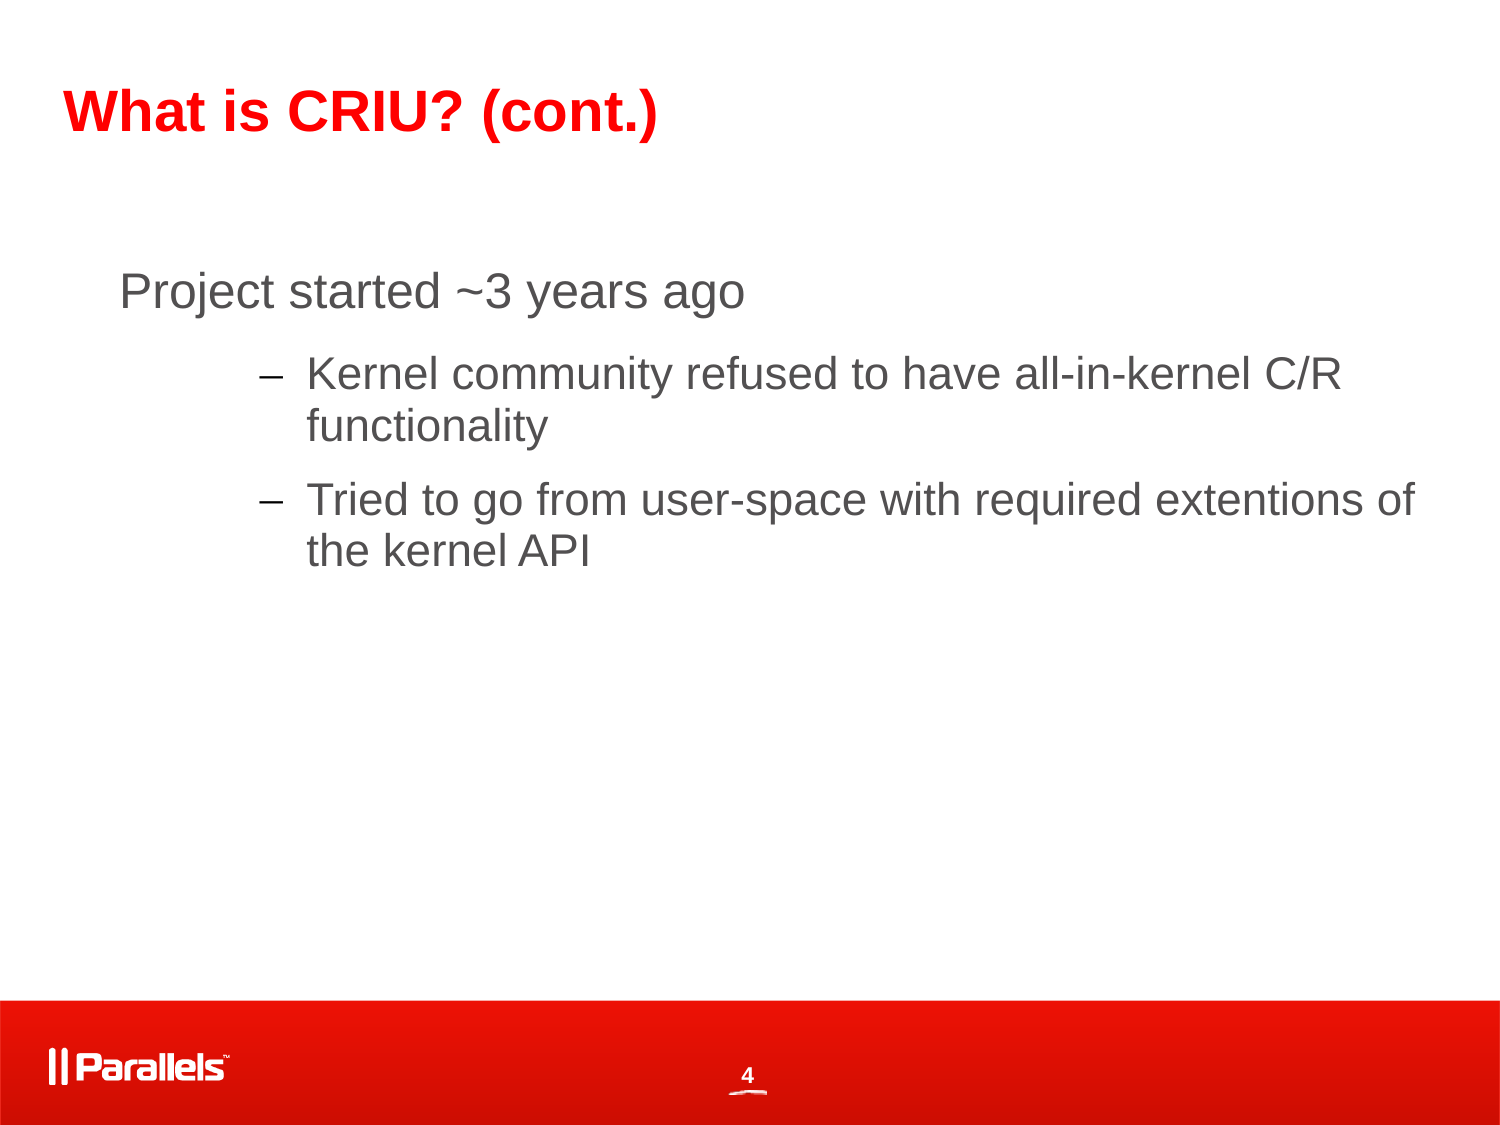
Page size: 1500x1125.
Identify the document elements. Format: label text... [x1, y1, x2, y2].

list Project started ~3 years ago Kernel community refused to have all-in-kernel C/R functionality Tried to go from user-space with required extentions of the kernel API [47, 256, 1452, 1000]
picture [727, 1090, 767, 1095]
picture [49, 1046, 230, 1085]
title What is CRIU? (cont.) [48, 10, 1454, 214]
